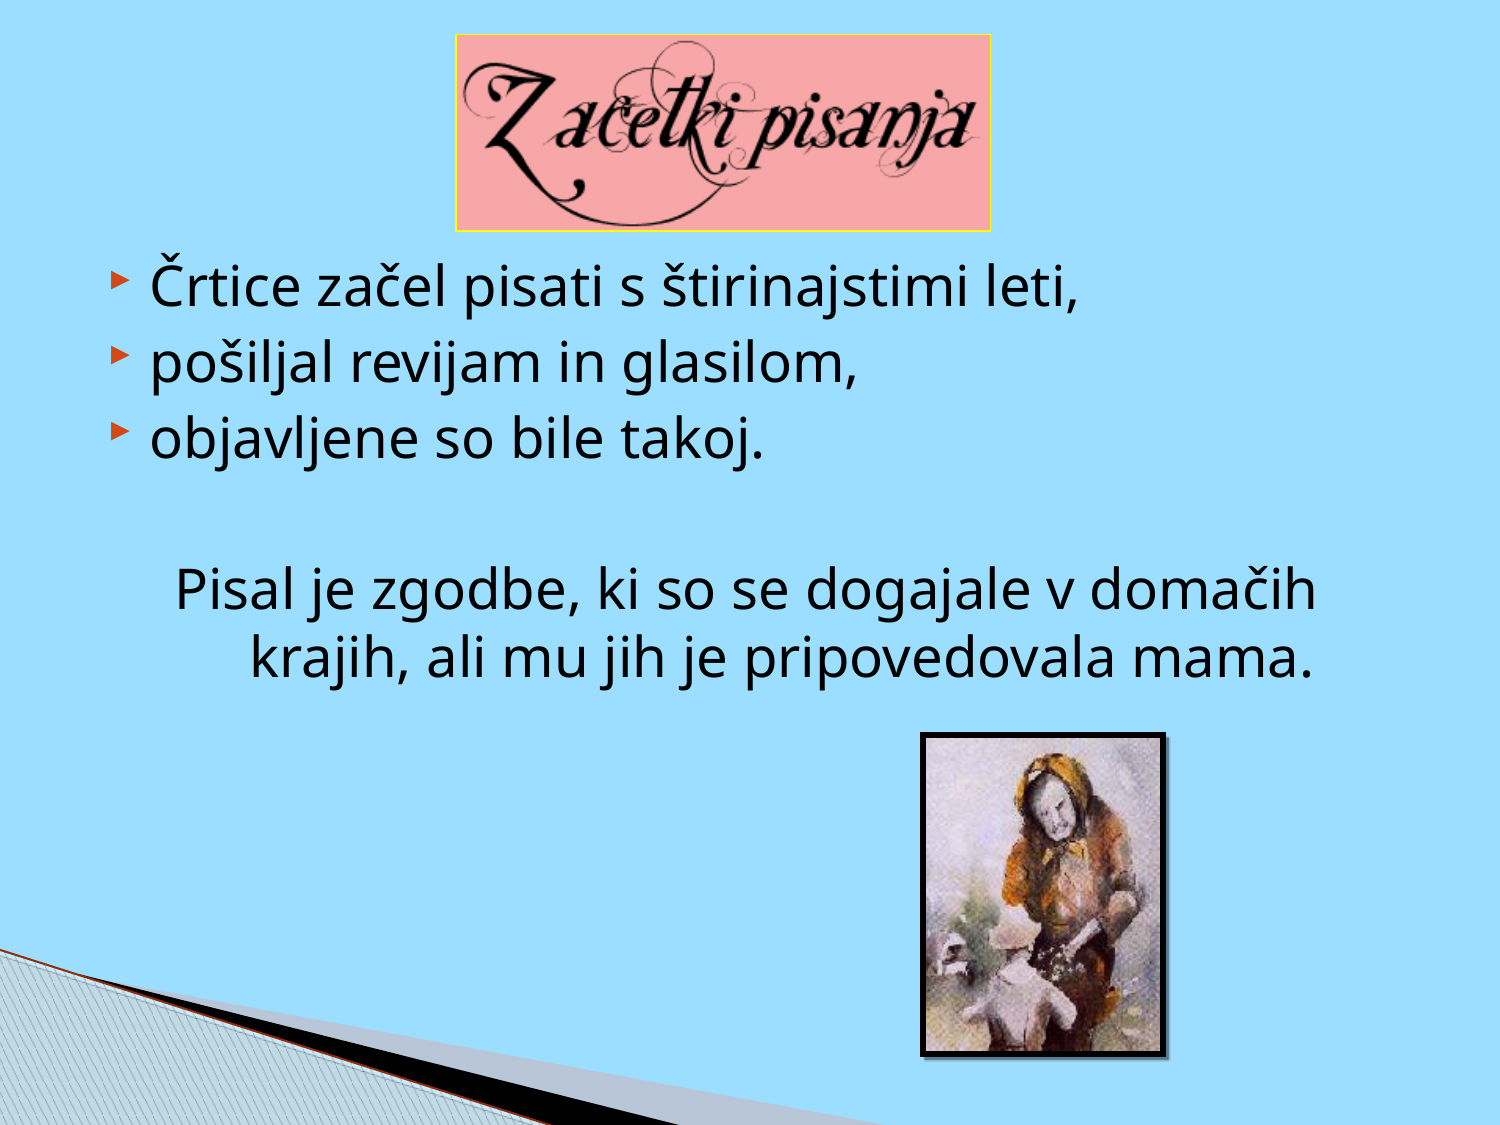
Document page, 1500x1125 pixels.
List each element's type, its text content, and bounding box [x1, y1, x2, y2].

list Črtice začel pisati s štirinajstimi leti, pošiljal revijam in glasilom, objavljene so bile takoj. Pisal je zgodbe, ki so se dogajale v domačih krajih, ali mu jih je pripovedovala mama. [75, 242, 1430, 986]
picture [925, 738, 1161, 1051]
picture [457, 35, 990, 231]
